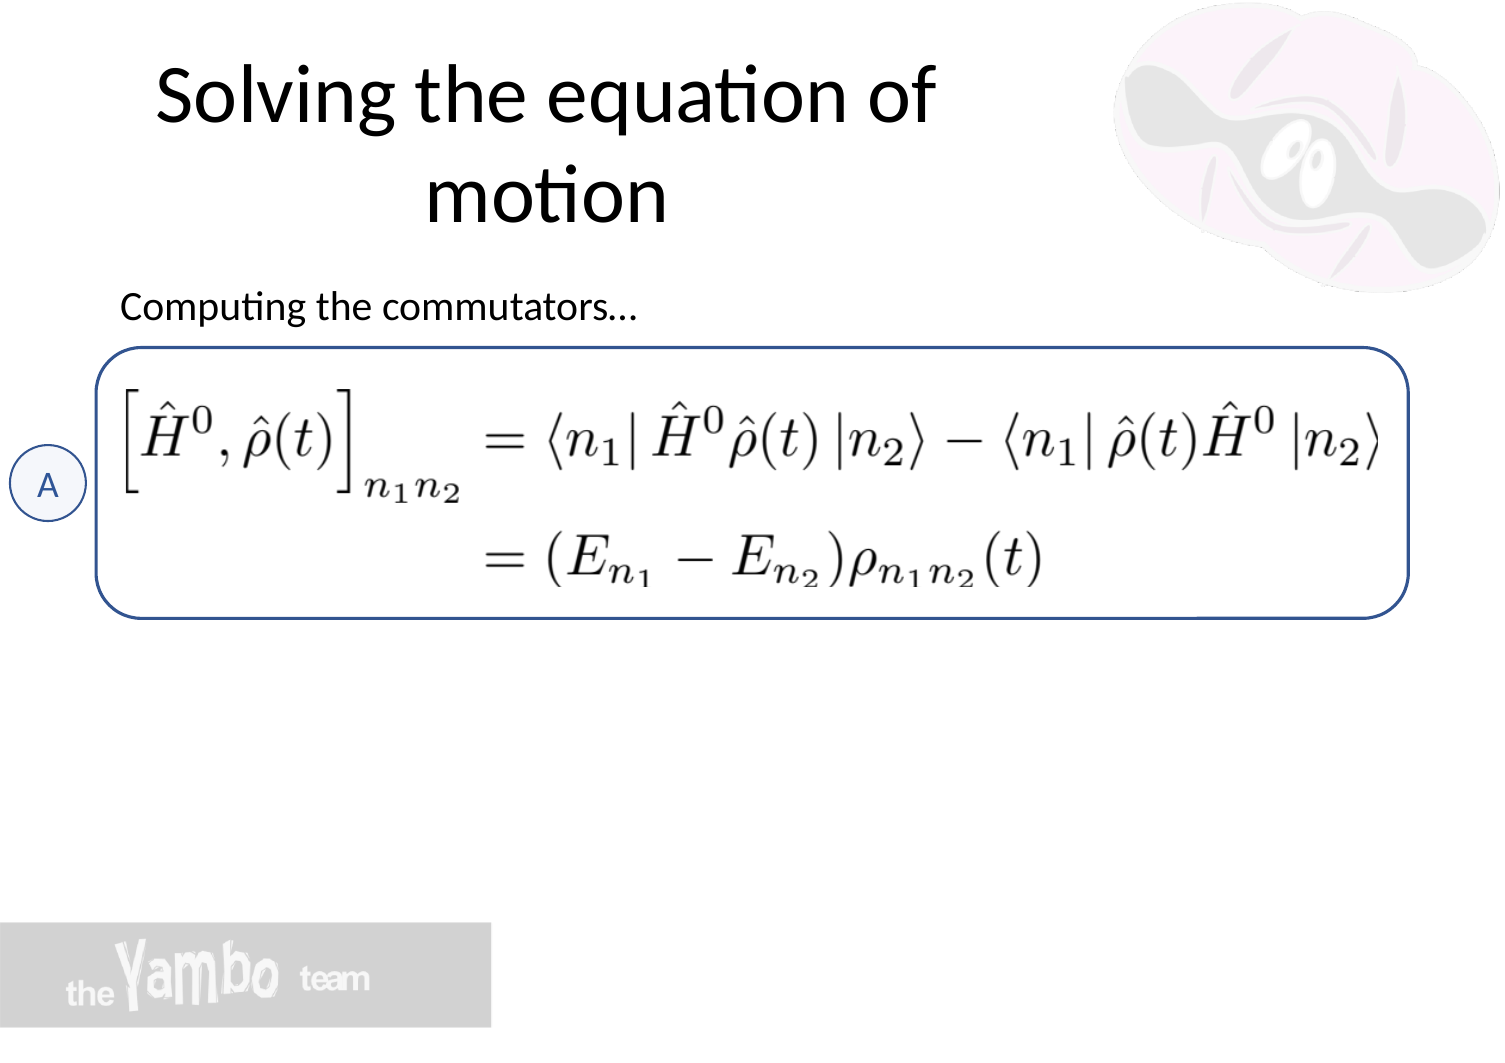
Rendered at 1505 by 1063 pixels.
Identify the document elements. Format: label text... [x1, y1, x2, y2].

text_box Solving the equation of motion [116, 32, 978, 247]
text_box [96, 347, 1409, 619]
picture [0, 0, 1504, 1063]
text_box A [9, 445, 86, 522]
text_box Computing the commutators… [105, 271, 1093, 337]
